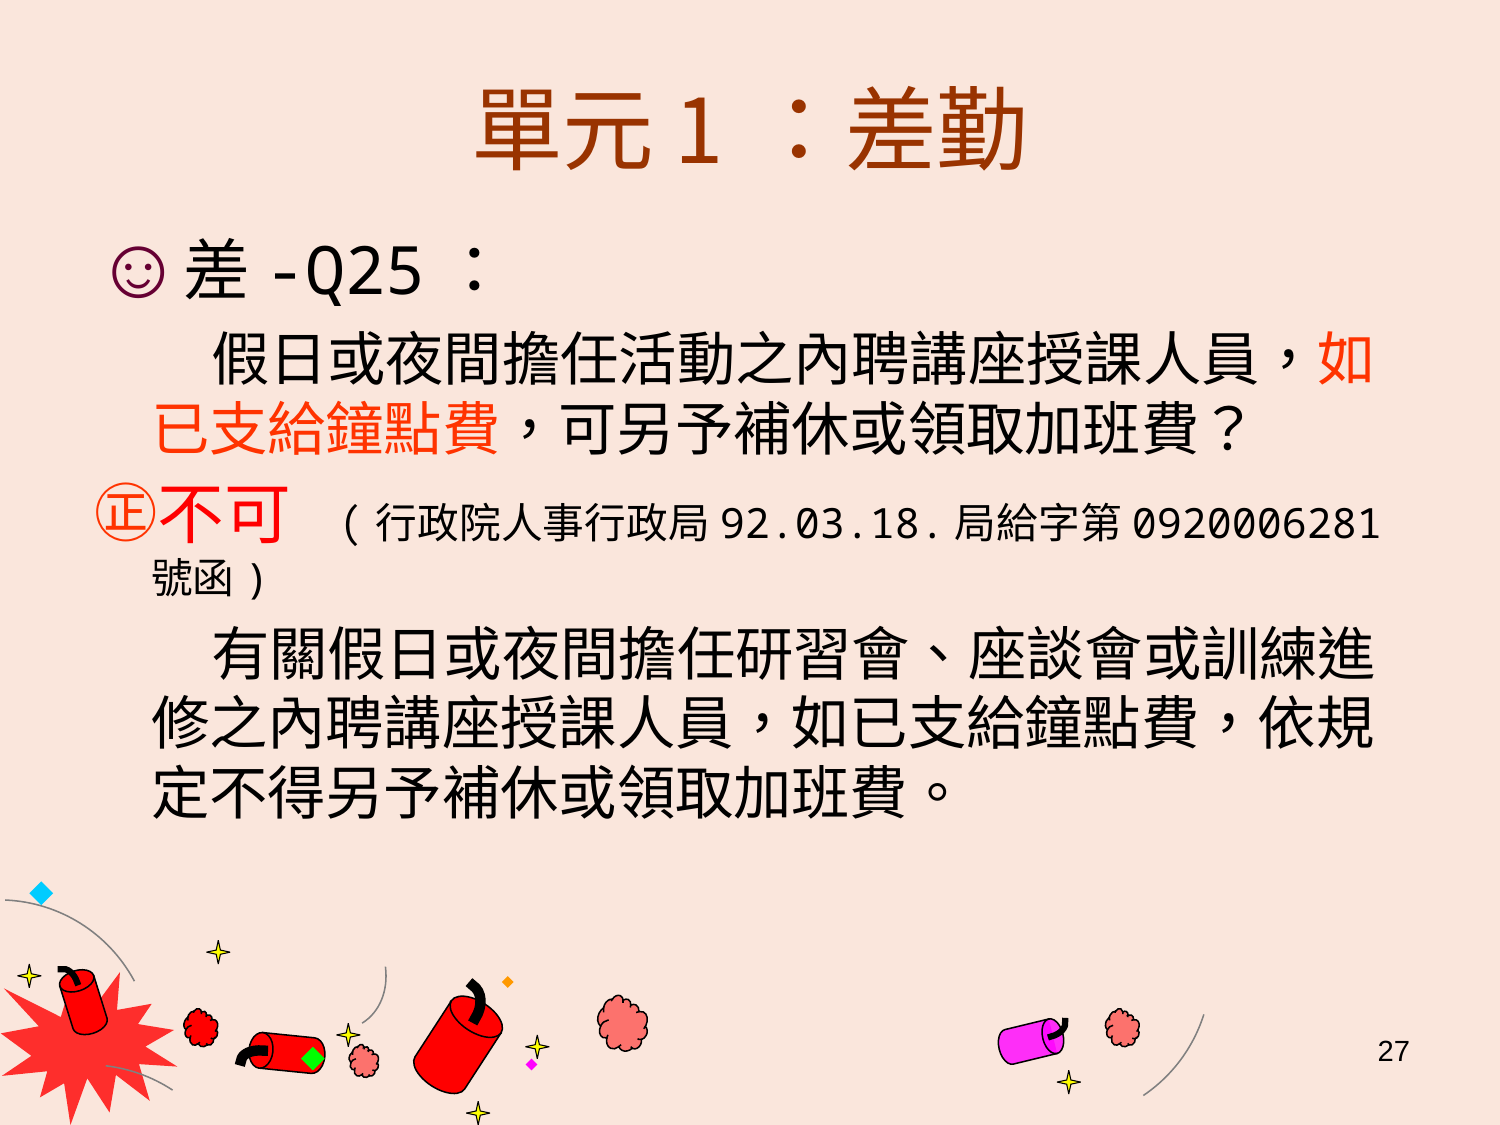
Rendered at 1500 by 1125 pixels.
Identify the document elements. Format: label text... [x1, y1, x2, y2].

title 單元1：差勤 [75, 45, 1426, 209]
text_box <number> [1074, 1024, 1426, 1103]
list 差-Q25： 假日或夜間擔任活動之內聘講座授課人員，如已支給鐘點費，可另予補休或領取加班費？ 不可 (行政院人事行政局92.03.18.局給字第0920006281號函) 有關假日或夜間擔任研習會、座談會或訓練進修之內聘講座授課人員，如已支給鐘點費，依規定不得另予補休或領取加班費。 [76, 219, 1427, 847]
